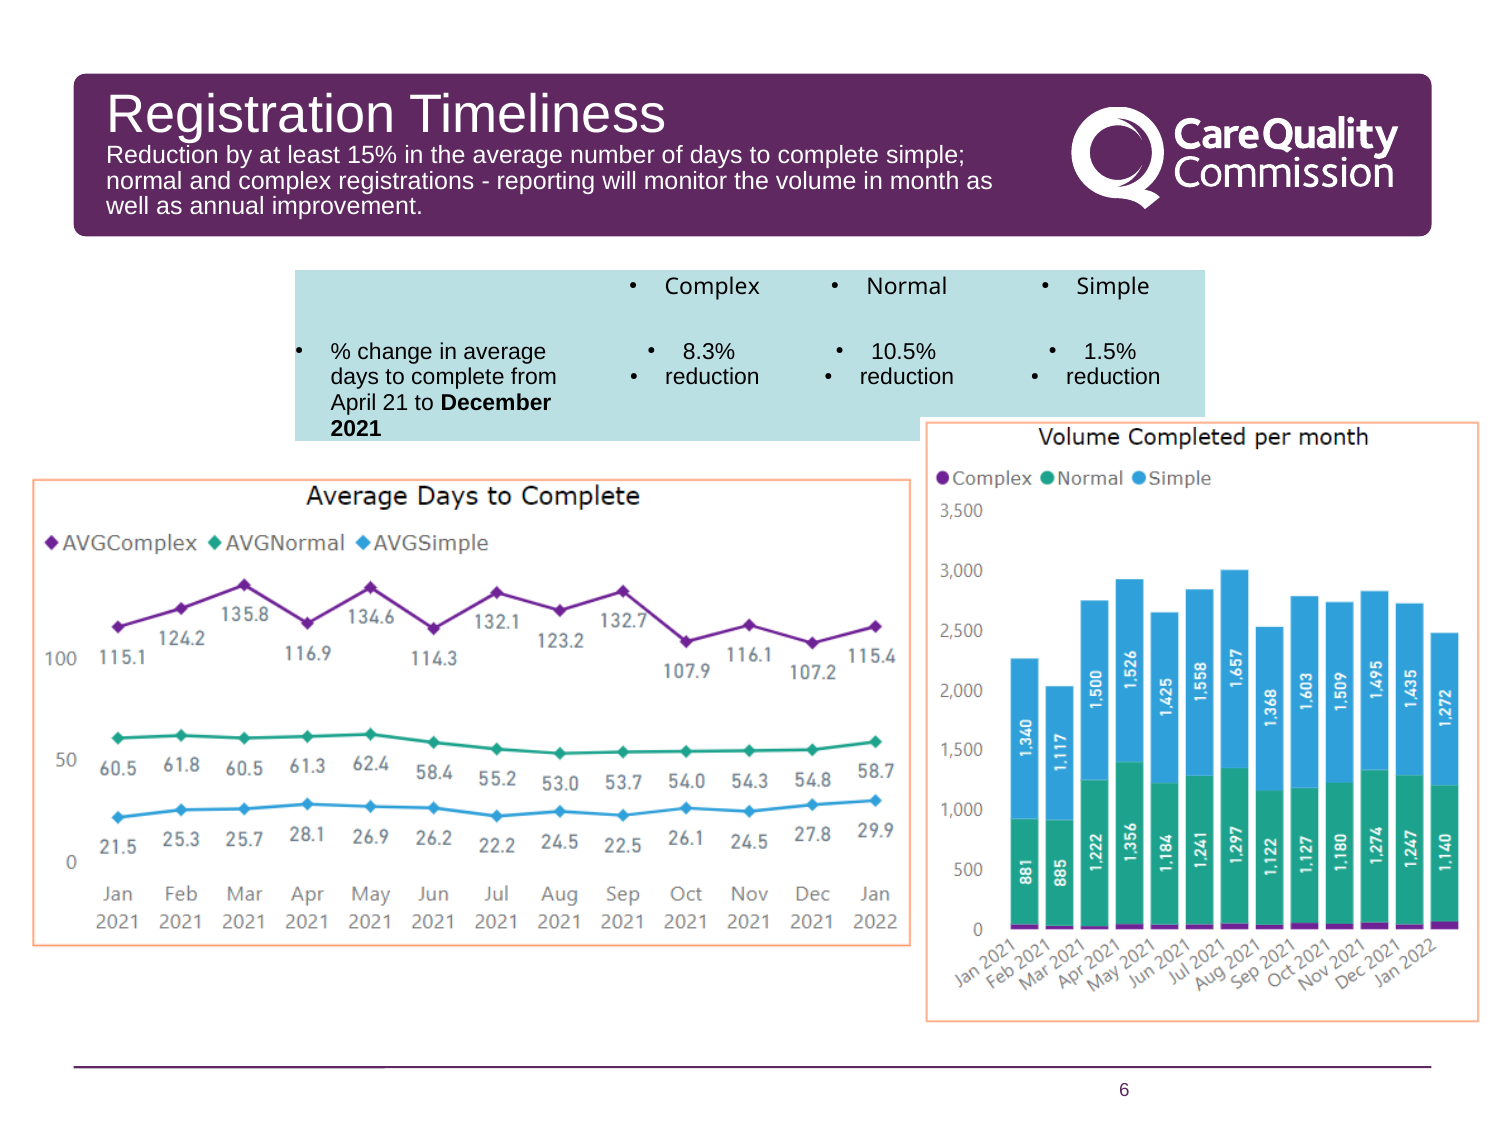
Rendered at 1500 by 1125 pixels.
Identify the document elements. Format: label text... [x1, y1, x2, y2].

text_box 6 [1119, 1026, 1432, 1101]
table_cell 10.5% reduction [792, 339, 987, 441]
table_header Complex [597, 270, 792, 339]
table_header [295, 270, 597, 339]
table_header Normal [792, 270, 987, 339]
table_header Simple [987, 270, 1205, 339]
picture [25, 417, 1485, 1026]
table_cell % change in average days to complete from April 21 to December 2021 [295, 339, 597, 441]
table_cell 8.3% reduction [597, 339, 792, 441]
table_cell 1.5% reduction [987, 339, 1205, 417]
title Registration Timeliness Reduction by at least 15% in the average number of days to complete simple; normal and complex registrations - reporting will monitor the volume in month as well as annual improvement. [106, 79, 1022, 229]
